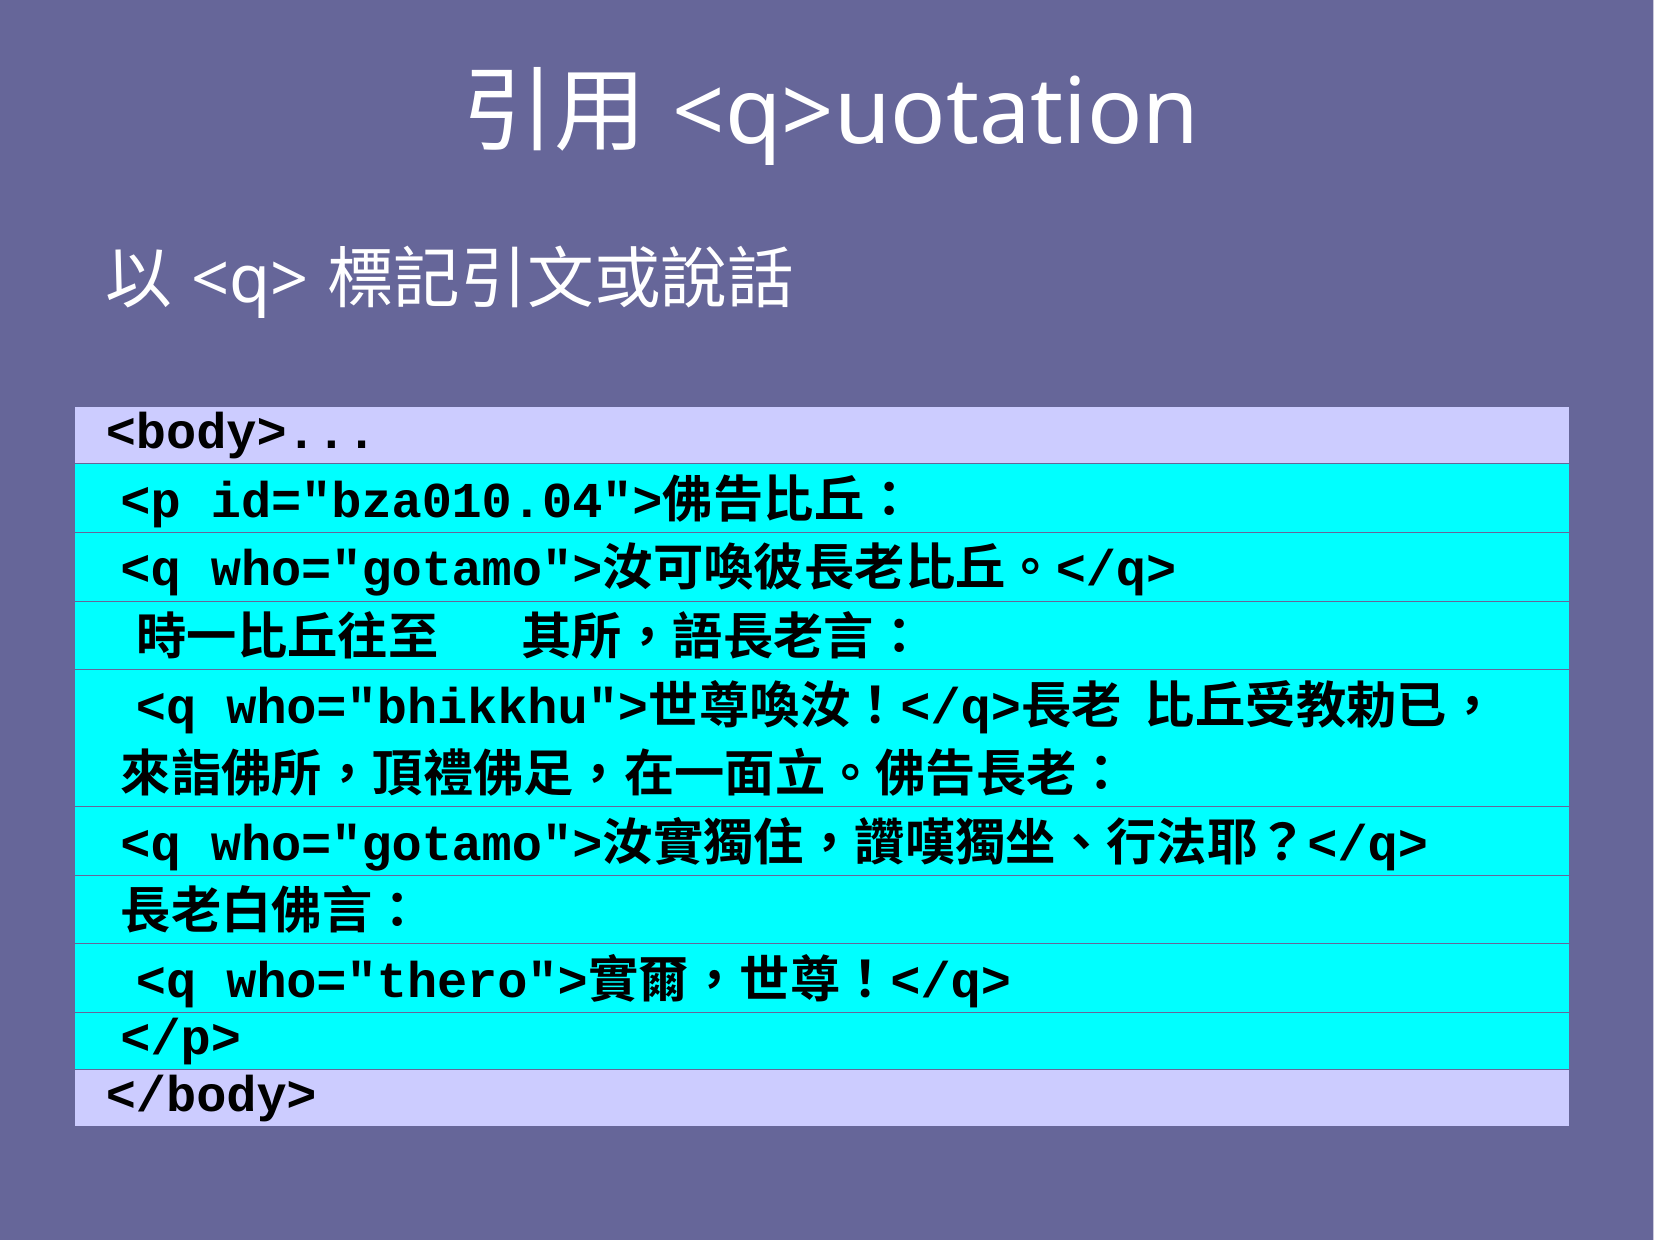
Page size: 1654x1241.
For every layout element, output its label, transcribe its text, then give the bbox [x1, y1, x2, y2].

list 以<q>標記引文或說話 [87, 225, 1501, 368]
chart [75, 406, 1570, 1199]
title 引用<q>uotation [125, 0, 1538, 208]
